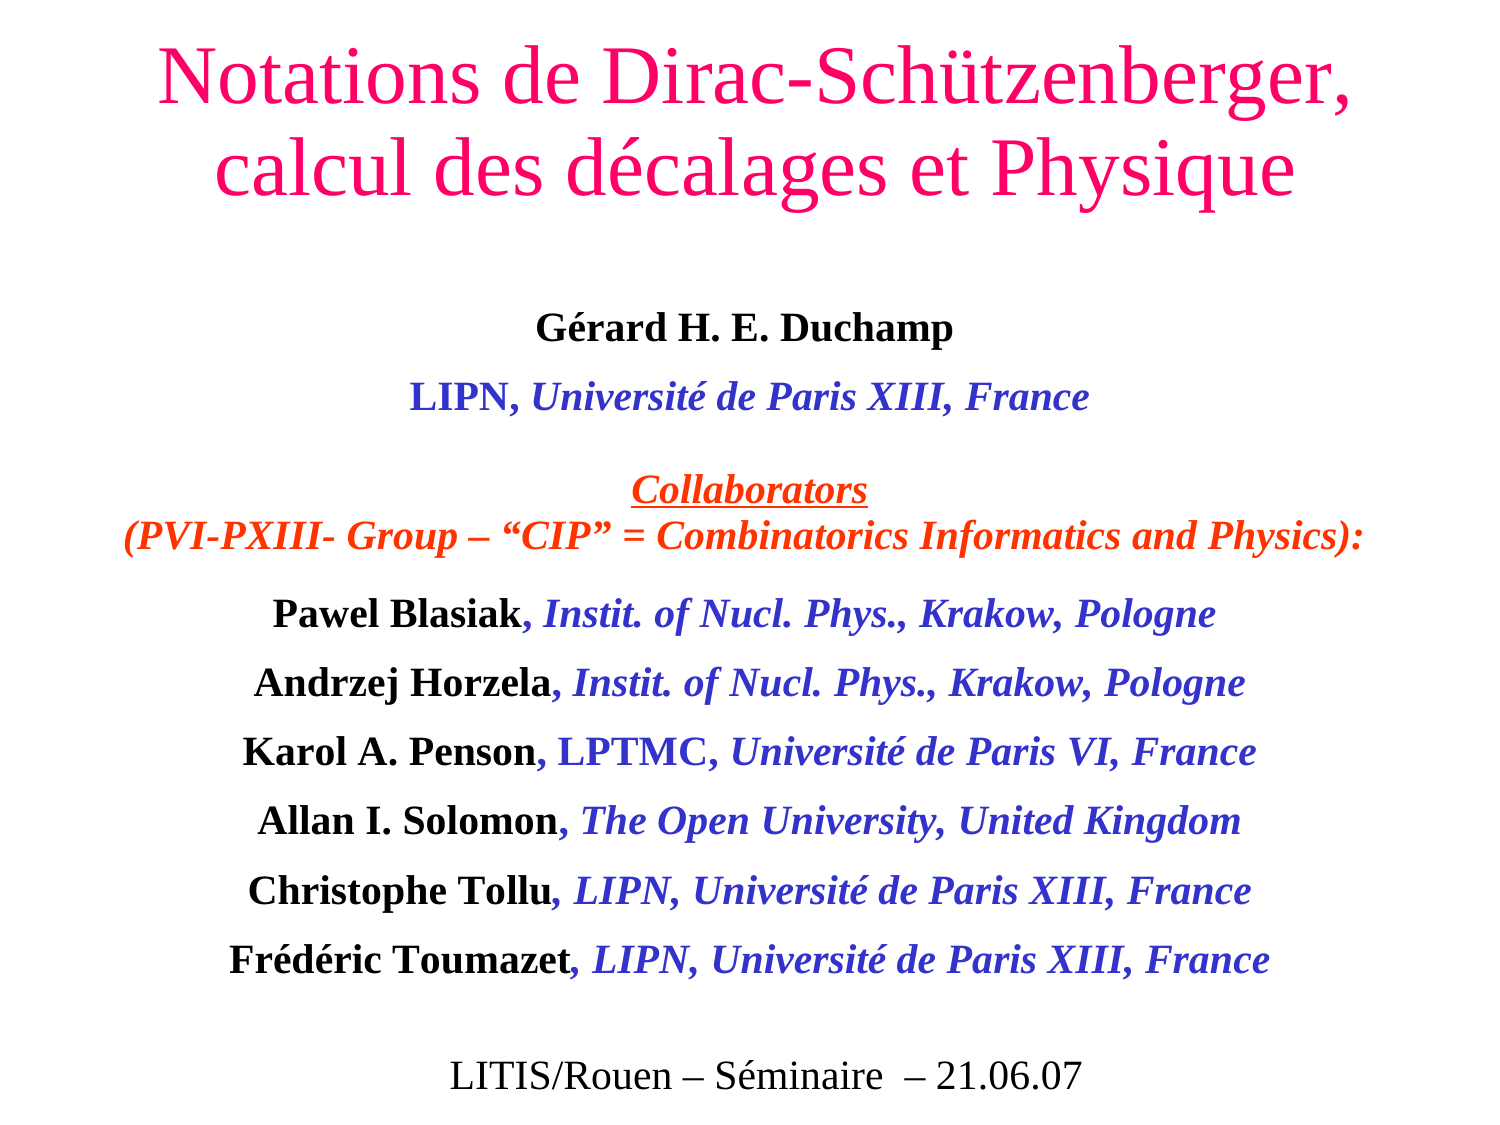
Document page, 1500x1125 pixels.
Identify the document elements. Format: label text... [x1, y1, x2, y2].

title Notations de Dirac-Schützenberger, calcul des décalages et Physique [37, 2, 1476, 241]
text_box Gérard H. E. Duchamp LIPN, Université de Paris XIII, France Collaborators (PVI-PXIII- Group – “CIP” = Combinatorics Informatics and Physics): Pawel Blasiak, Instit. of Nucl. Phys., Krakow, Pologne Andrzej Horzela, Instit. of Nucl. Phys., Krakow, Pologne Karol A. Penson, LPTMC, Université de Paris VI, France Allan I. Solomon, The Open University, United Kingdom Christophe Tollu, LIPN, Université de Paris XIII, France Frédéric Toumazet, LIPN, Université de Paris XIII, France [12, 273, 1488, 991]
text_box LITIS/Rouen – Séminaire – 21.06.07 [124, 1044, 1409, 1117]
